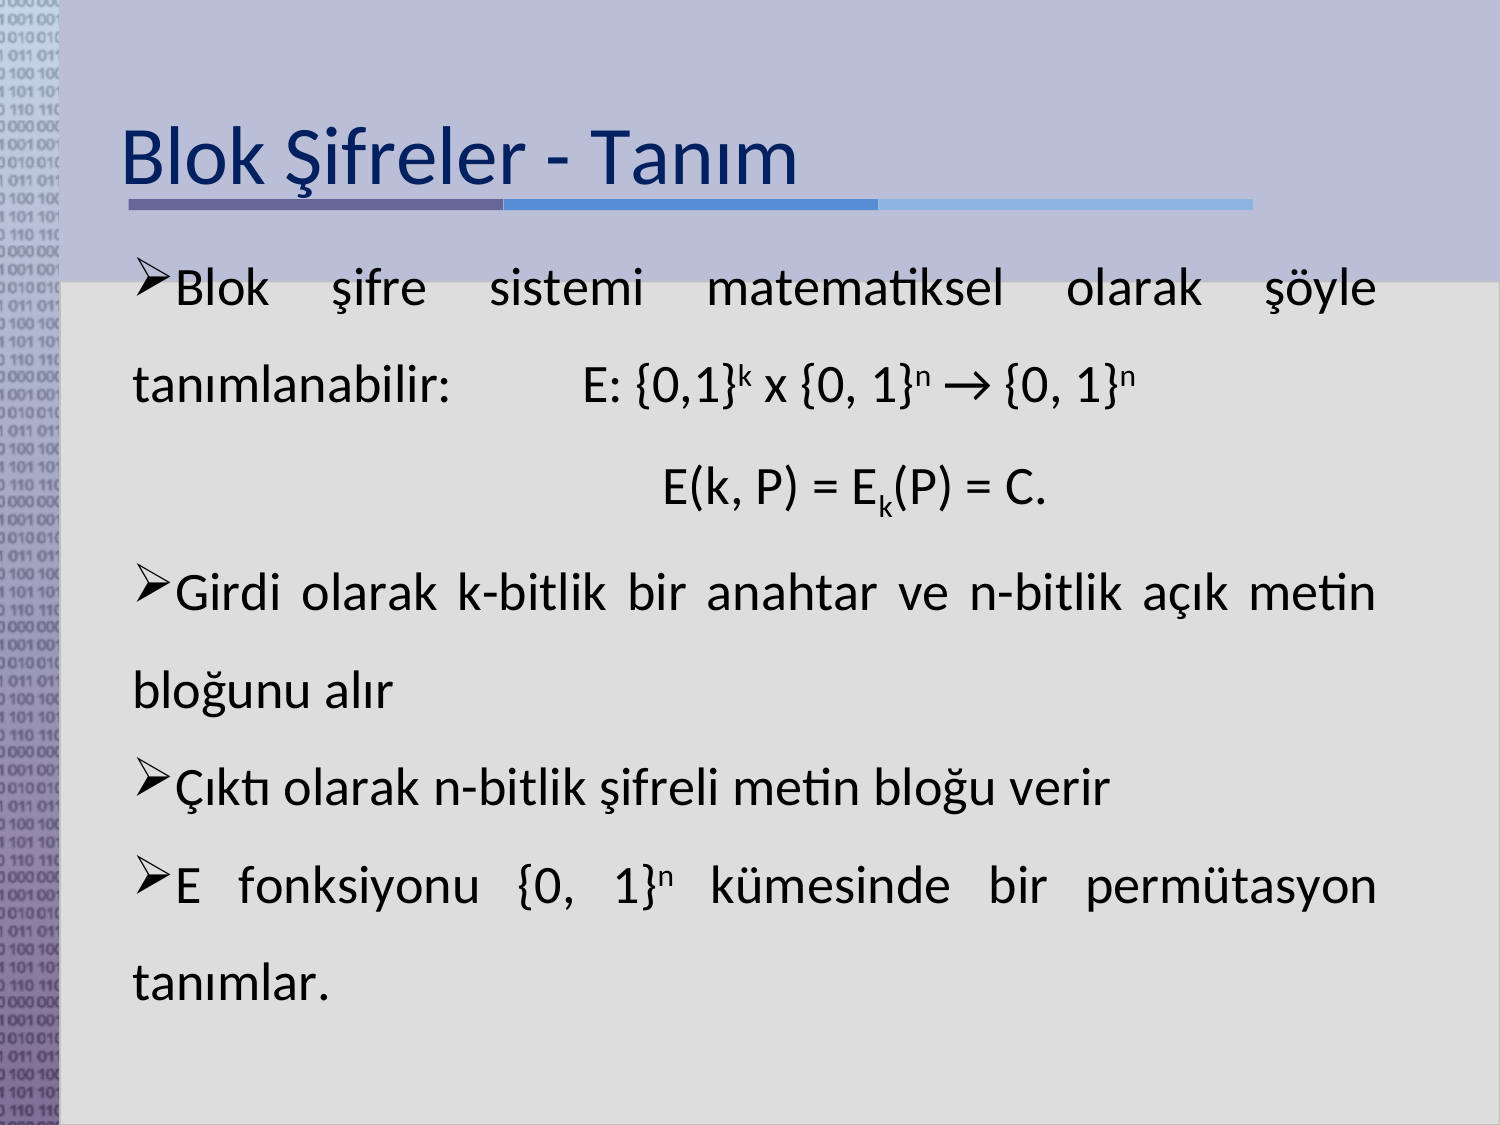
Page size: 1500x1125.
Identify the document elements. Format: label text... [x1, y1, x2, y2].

text_box [128, 199, 1253, 210]
text_box Blok Şifreler - Tanım [105, 93, 1300, 210]
picture [0, 0, 60, 1125]
text_box Blok şifre sistemi matematiksel olarak şöyle tanımlanabilir: E: {0,1}k x {0, 1}n → {0, 1}n E(k, P) = Ek(P) = C. Girdi olarak k-bitlik bir anahtar ve n-bitlik açık metin bloğunu alır Çıktı olarak n-bitlik şifreli metin bloğu verir E fonksiyonu {0, 1}n kümesinde bir permütasyon tanımlar. [117, 210, 1395, 1090]
